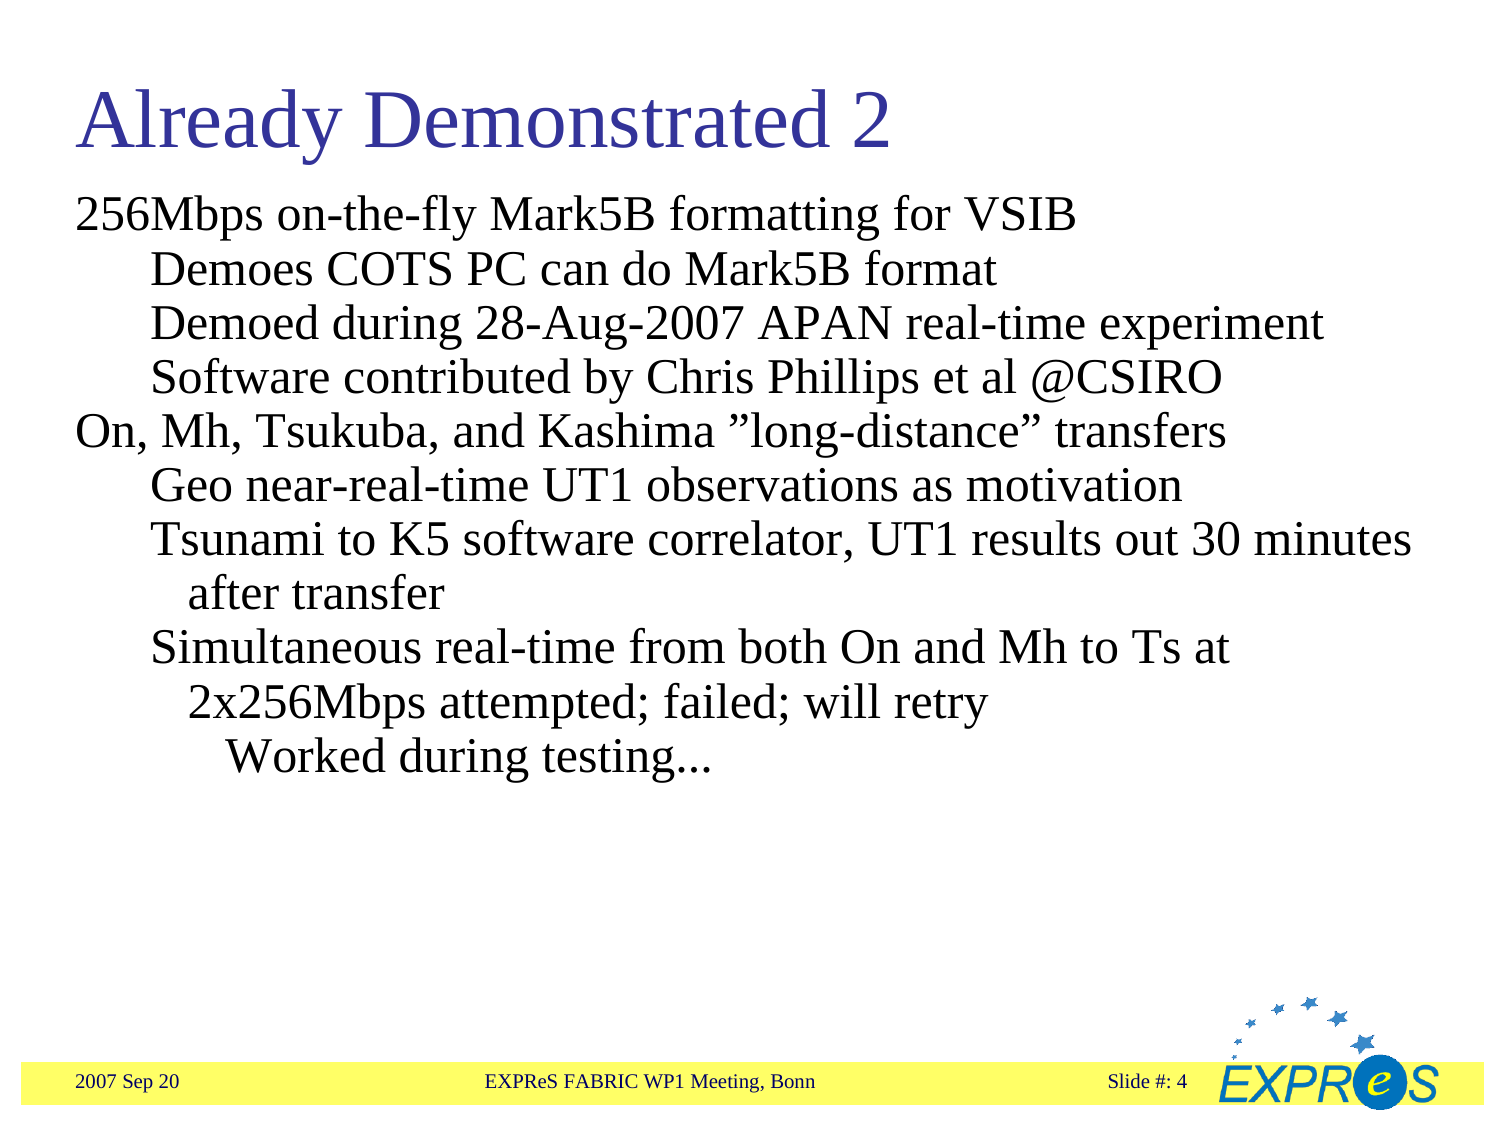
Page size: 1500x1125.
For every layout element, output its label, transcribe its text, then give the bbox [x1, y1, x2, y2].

picture [21, 993, 1500, 1113]
list 256Mbps on-the-fly Mark5B formatting for VSIB Demoes COTS PC can do Mark5B format Demoed during 28-Aug-2007 APAN real-time experiment Software contributed by Chris Phillips et al @CSIRO On, Mh, Tsukuba, and Kashima ”long-distance” transfers Geo near-real-time UT1 observations as motivation Tsunami to K5 software correlator, UT1 results out 30 minutes after transfer Simultaneous real-time from both On and Mh to Ts at 2x256Mbps attempted; failed; will retry Worked during testing... [75, 187, 1425, 1045]
title Already Demonstrated 2 [75, 70, 1425, 172]
